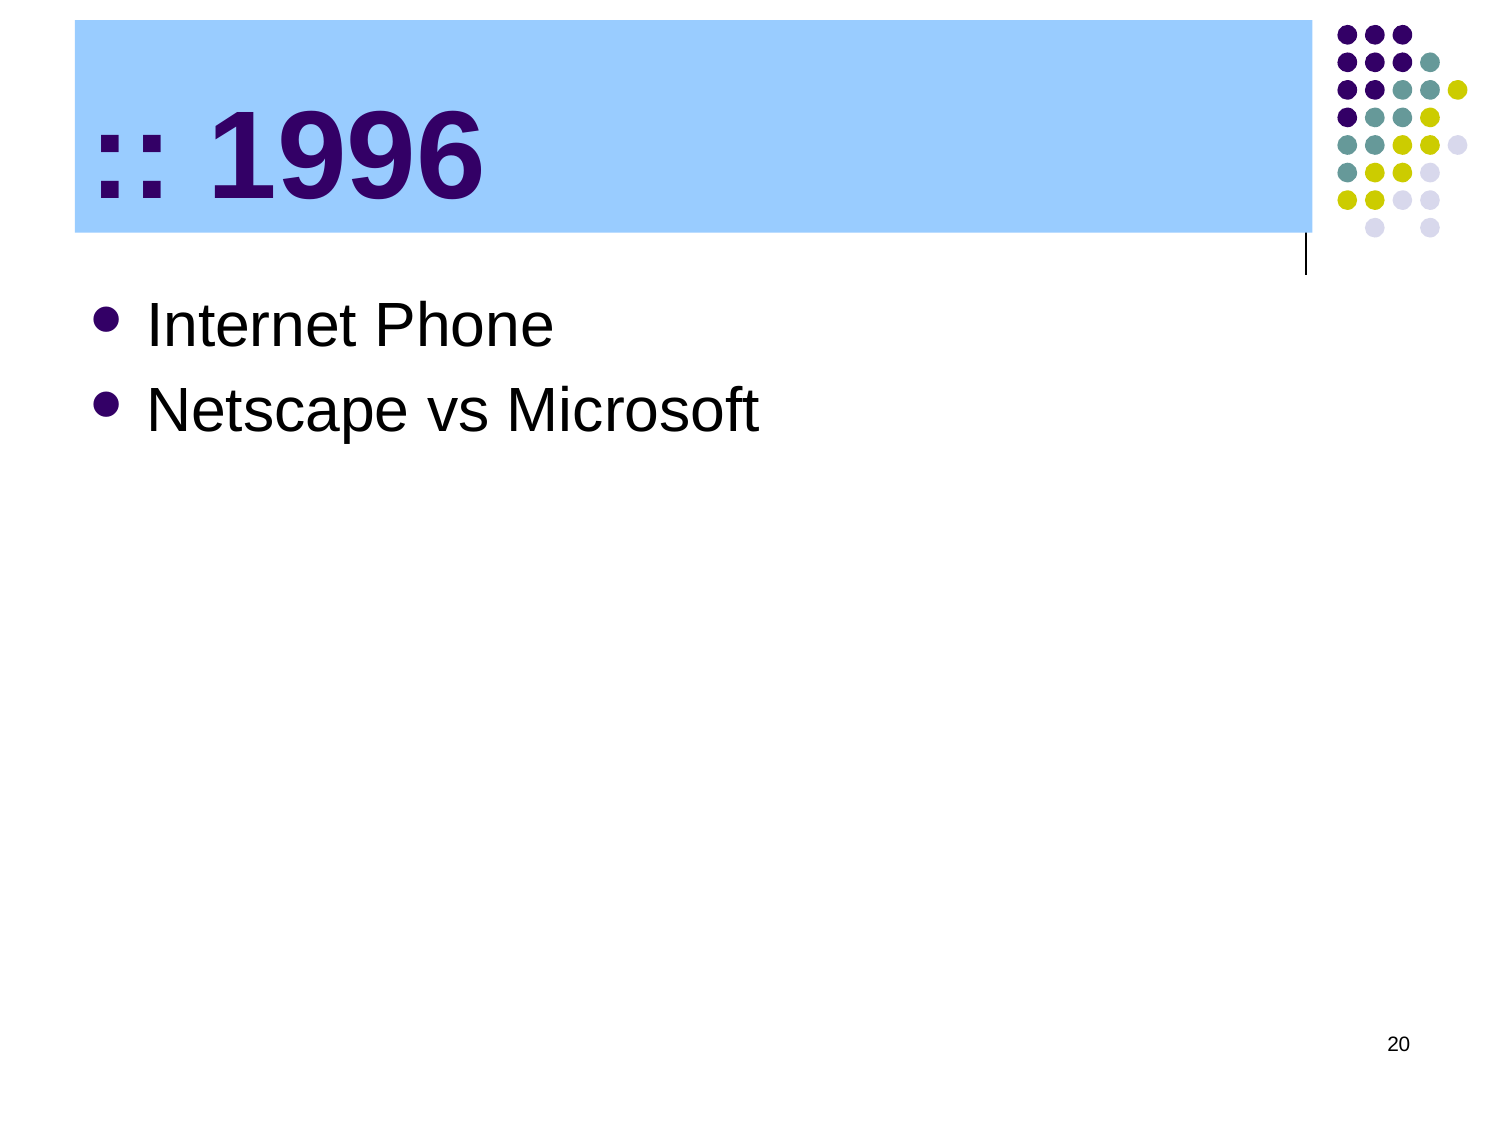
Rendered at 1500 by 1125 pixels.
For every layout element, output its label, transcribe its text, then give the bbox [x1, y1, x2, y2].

title :: 1996 [74, 20, 1313, 233]
list Internet Phone Netscape vs Microsoft [75, 282, 1426, 1006]
